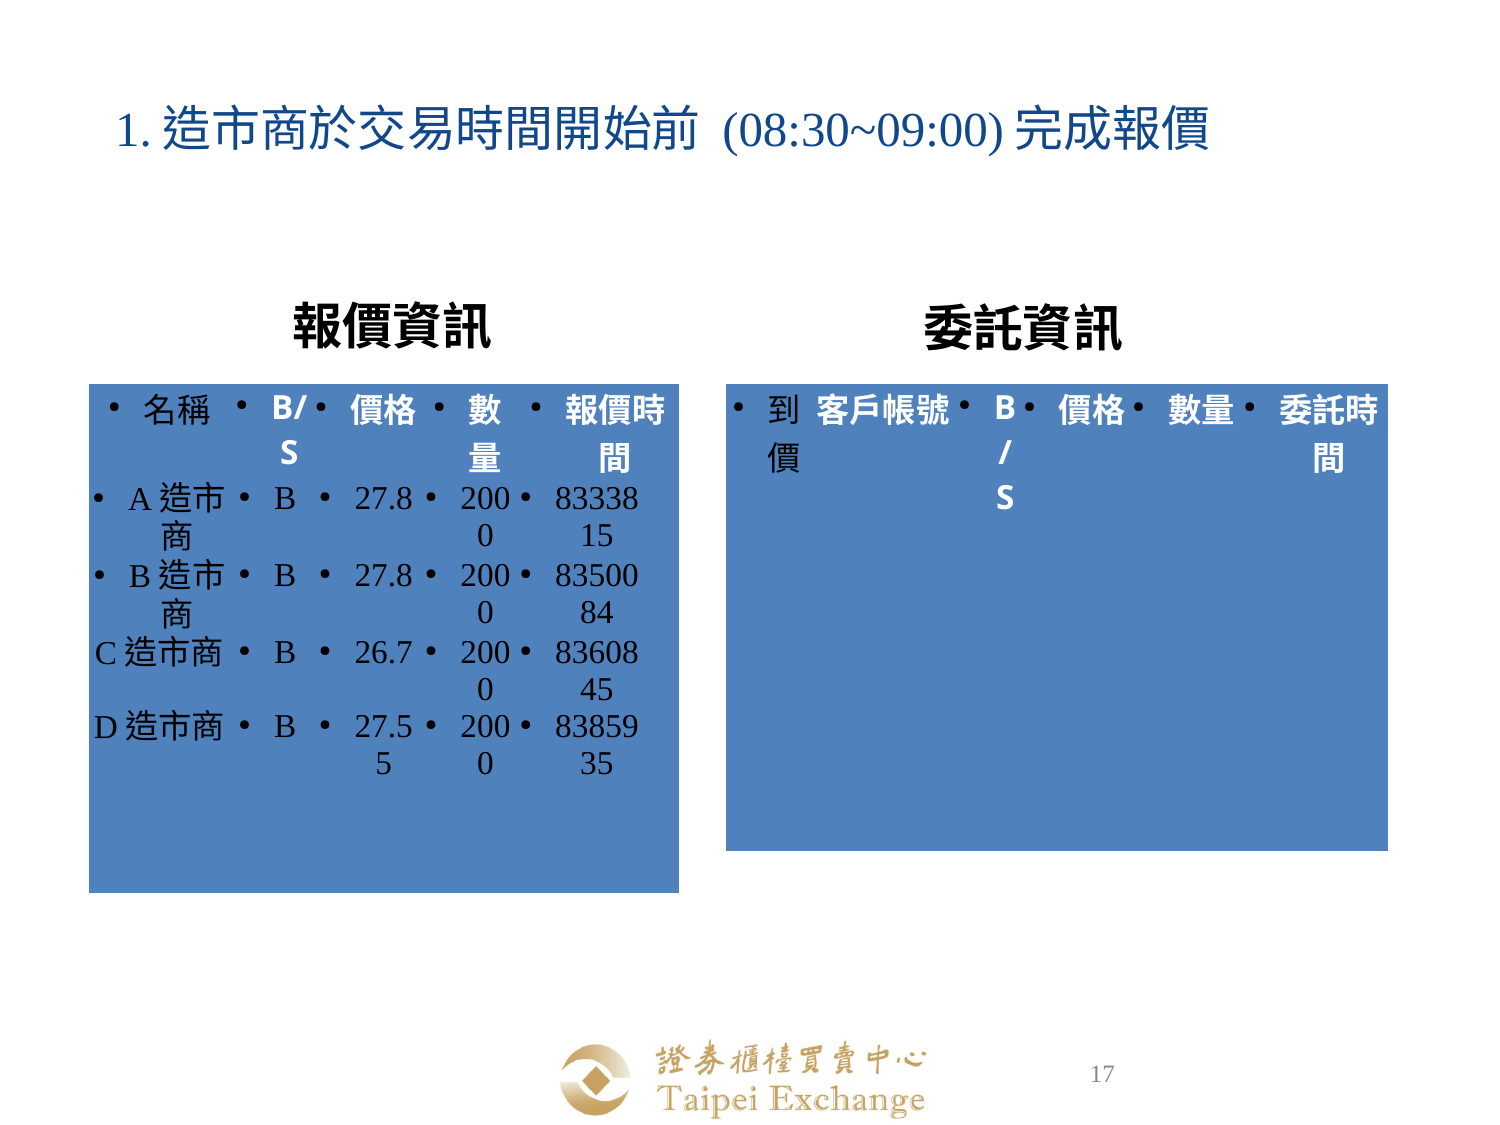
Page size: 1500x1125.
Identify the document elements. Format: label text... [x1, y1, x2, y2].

table_cell [1133, 796, 1235, 851]
text_box [1074, 1042, 1426, 1103]
table_cell 8360845 [516, 634, 642, 708]
table_cell 2000 [419, 480, 516, 557]
table_cell 27.8 [313, 557, 419, 634]
table_cell [89, 837, 230, 893]
table_cell [1133, 575, 1235, 630]
table_cell [1016, 519, 1133, 575]
table_header 到價 [726, 384, 807, 519]
table_header 報價時間 [516, 384, 679, 480]
table_header 客戶帳號 [807, 384, 958, 519]
table_cell [1133, 519, 1235, 575]
table_cell [958, 741, 1016, 796]
table_cell [726, 741, 807, 796]
table_cell A造市商 [89, 480, 230, 557]
table_header 數量 [1133, 384, 1235, 519]
table_cell [419, 782, 516, 837]
table_cell 2000 [419, 634, 516, 708]
table_cell [807, 630, 958, 685]
table_cell [1016, 575, 1133, 630]
table_header B/S [230, 384, 313, 480]
table_header 委託時間 [1235, 384, 1388, 519]
table_cell [642, 634, 679, 708]
table_header B/S [958, 384, 1016, 519]
table_cell [807, 796, 958, 851]
table_cell C造市商 [89, 634, 230, 708]
table_cell [807, 575, 958, 630]
table_cell 27.55 [313, 708, 419, 782]
table_cell [1016, 796, 1133, 851]
table_header 名稱 [89, 384, 230, 480]
table_cell B造市商 [89, 557, 230, 634]
table_cell [958, 685, 1016, 741]
text_box 報價資訊 [277, 287, 550, 363]
table_cell [807, 685, 958, 741]
table_cell [642, 782, 679, 837]
table_cell 8350084 [516, 557, 642, 634]
table_cell [89, 782, 230, 837]
table_cell 2000 [419, 708, 516, 782]
table_cell [958, 630, 1016, 685]
table_cell [230, 837, 313, 893]
table_cell [642, 708, 679, 782]
table_cell 8333815 [516, 480, 642, 557]
table_cell [419, 837, 516, 893]
table_header 價格 [1016, 384, 1133, 519]
table_header 價格 [313, 384, 419, 480]
text_box 1.造市商於交易時間開始前 (08:30~09:00)完成報價 [100, 90, 1377, 209]
table_cell D造市商 [89, 708, 230, 782]
table_cell [1235, 741, 1388, 796]
table_cell [807, 741, 958, 796]
table_cell 27.8 [313, 480, 419, 557]
table_header 數量 [419, 384, 516, 480]
text_box 委託資訊 [908, 289, 1199, 365]
table_cell B [230, 557, 313, 634]
table_cell [1133, 685, 1235, 741]
table_cell [726, 685, 807, 741]
table_cell [516, 837, 642, 893]
table_cell [726, 630, 807, 685]
table_cell B [230, 480, 313, 557]
table_cell [642, 837, 679, 893]
table_cell [1016, 630, 1133, 685]
table_cell [1235, 519, 1388, 575]
table_cell [1235, 575, 1388, 630]
table_cell [958, 575, 1016, 630]
table_cell [642, 557, 679, 634]
table_cell [726, 796, 807, 851]
table_cell [807, 519, 958, 575]
table_cell [726, 575, 807, 630]
table_cell [1235, 796, 1388, 851]
table_cell [1133, 741, 1235, 796]
table_cell [642, 480, 679, 557]
table_cell [726, 519, 807, 575]
table_cell B [230, 708, 313, 782]
table_cell [516, 782, 642, 837]
table_cell [1016, 741, 1133, 796]
table_cell [1016, 685, 1133, 741]
table_cell [958, 796, 1016, 851]
table_cell [230, 782, 313, 837]
table_cell [313, 837, 419, 893]
table_cell 8385935 [516, 708, 642, 782]
table_cell [313, 782, 419, 837]
table_cell [1133, 630, 1235, 685]
table_cell 26.7 [313, 634, 419, 708]
table_cell [1235, 685, 1388, 741]
table_cell [1235, 630, 1388, 685]
table_cell [958, 519, 1016, 575]
table_cell B [230, 634, 313, 708]
table_cell 2000 [419, 557, 516, 634]
